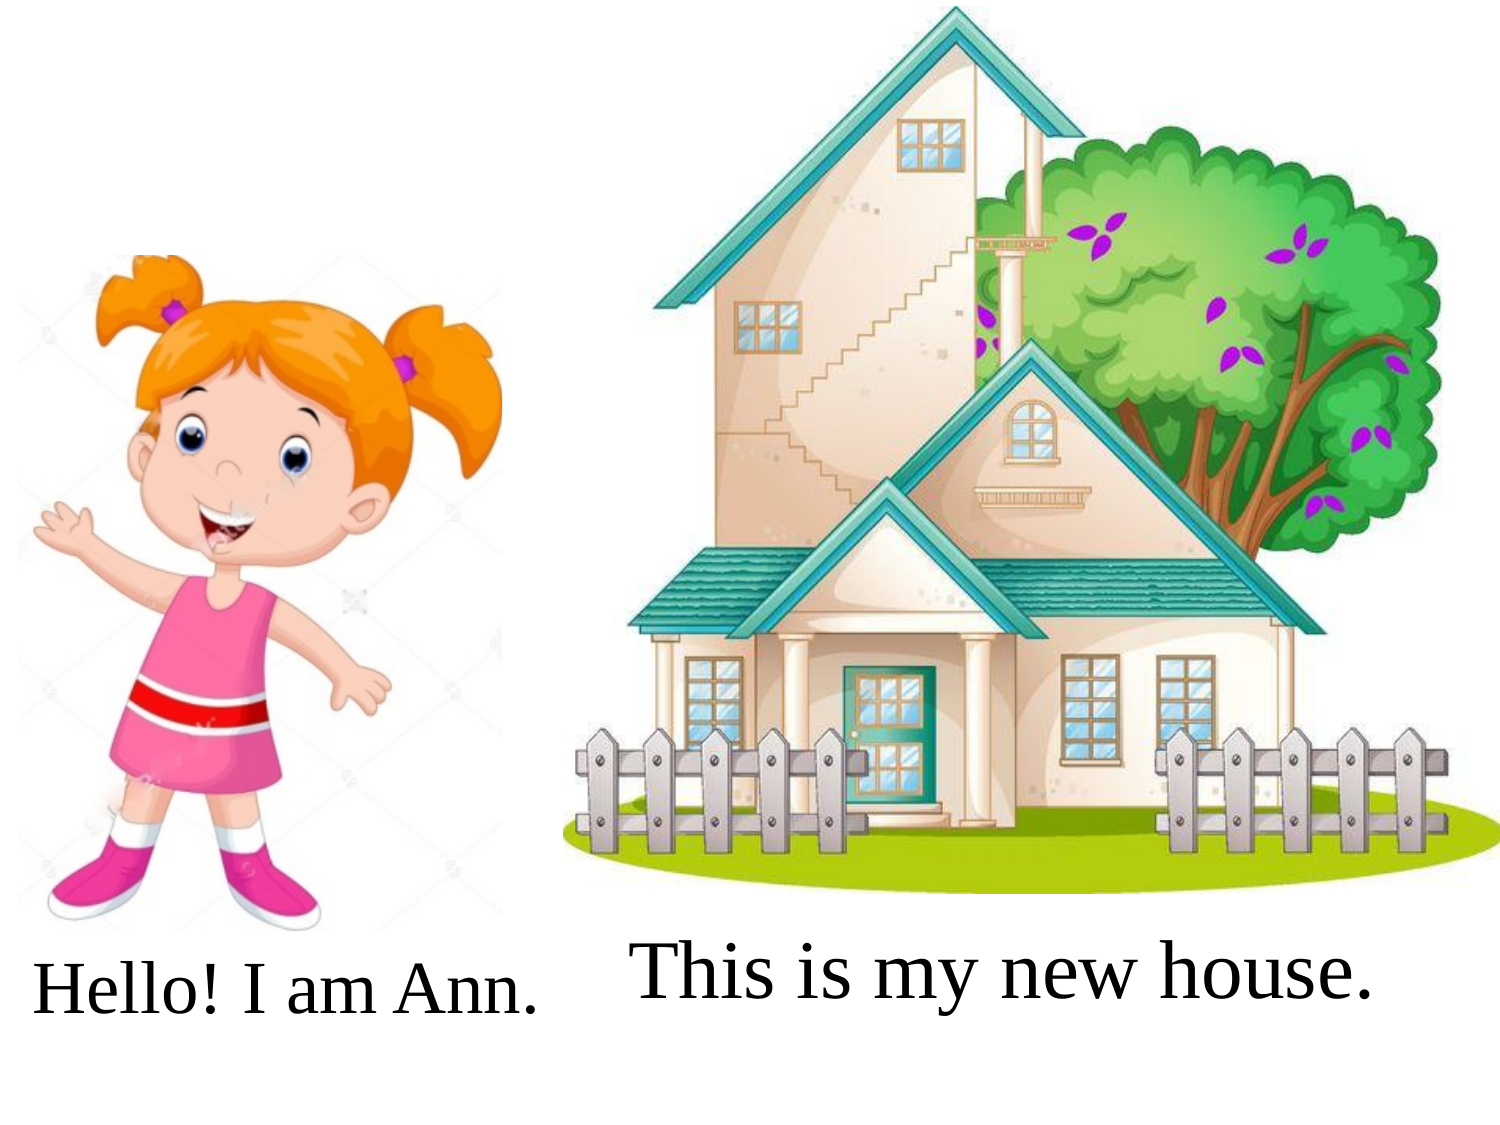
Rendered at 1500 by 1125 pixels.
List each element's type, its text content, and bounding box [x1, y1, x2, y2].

text_box This is my new house. [613, 907, 1500, 1023]
text_box Hello! I am Ann. [17, 931, 614, 1036]
picture [17, 255, 503, 931]
picture [563, 6, 1500, 894]
